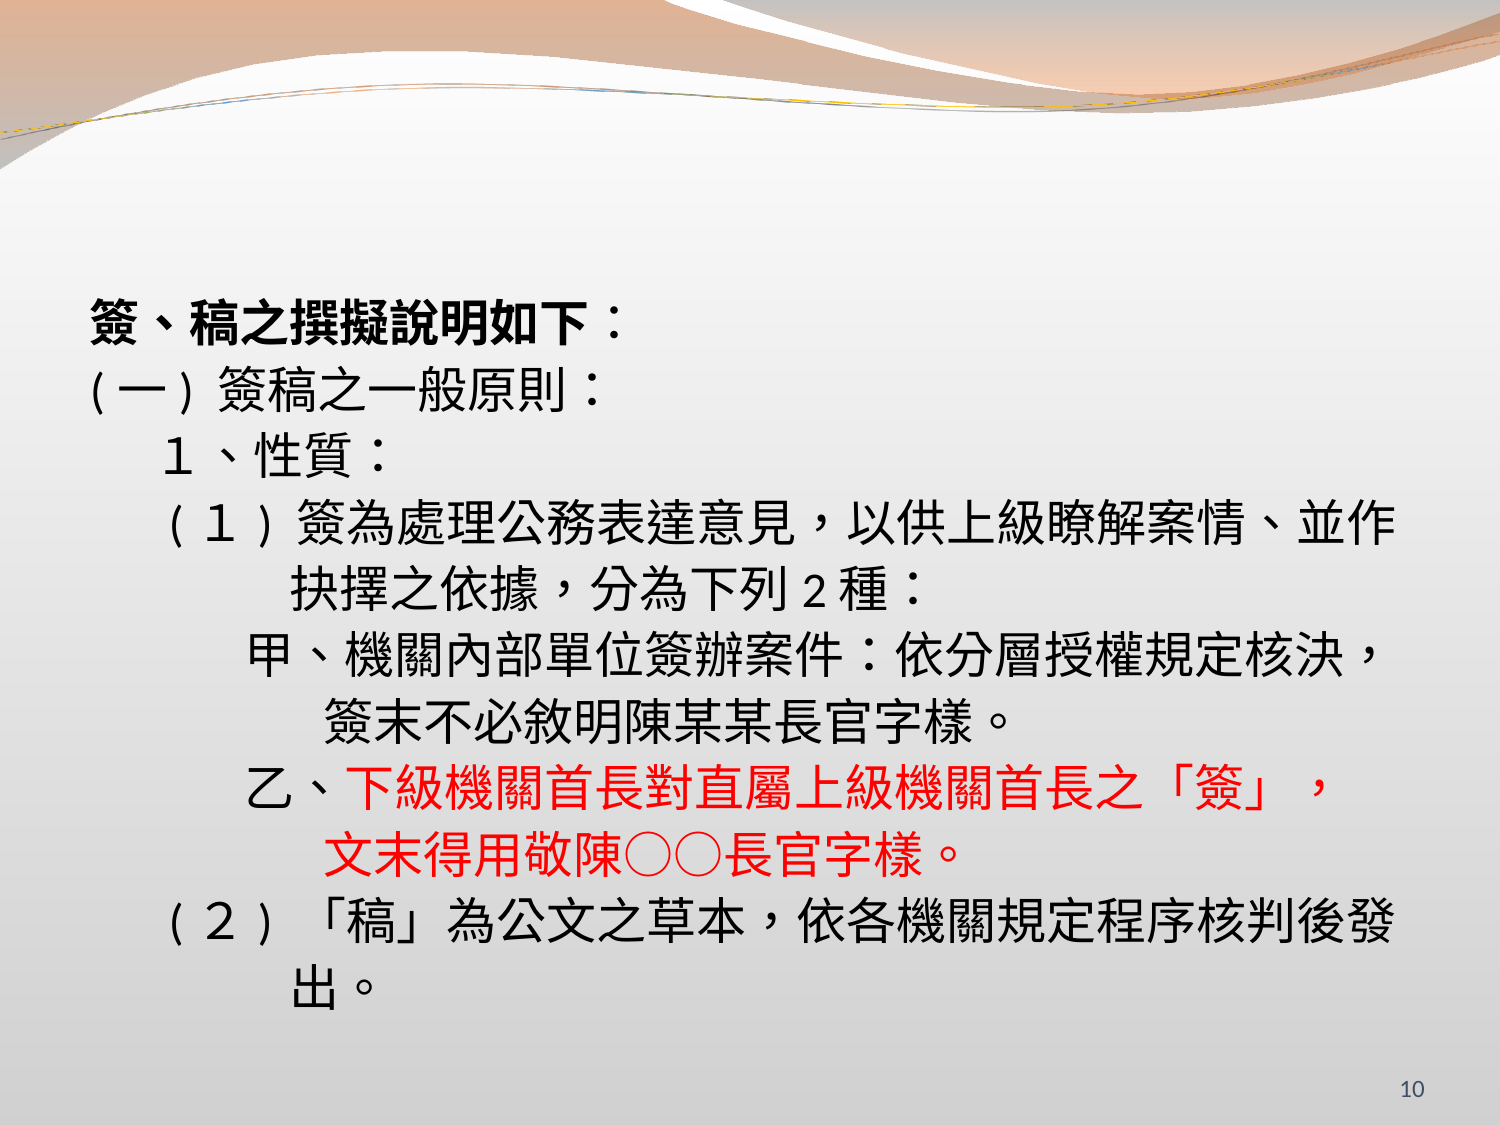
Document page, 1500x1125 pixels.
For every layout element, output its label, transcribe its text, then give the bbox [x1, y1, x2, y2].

list 簽、稿之撰擬說明如下： (一) 簽稿之一般原則： １、性質： (１) 簽為處理公務表達意見，以供上級瞭解案情、並作 抉擇之依據，分為下列2種： 甲、機關內部單位簽辦案件：依分層授權規定核決， 簽末不必敘明陳某某長官字樣。 乙、下級機關首長對直屬上級機關首長之「簽」， 文末得用敬陳○○長官字樣。 (２) 「稿」為公文之草本，依各機關規定程序核判後發 出。 [75, 290, 1426, 1038]
text_box <編號> [1299, 1042, 1426, 1103]
picture [0, 33, 1500, 140]
